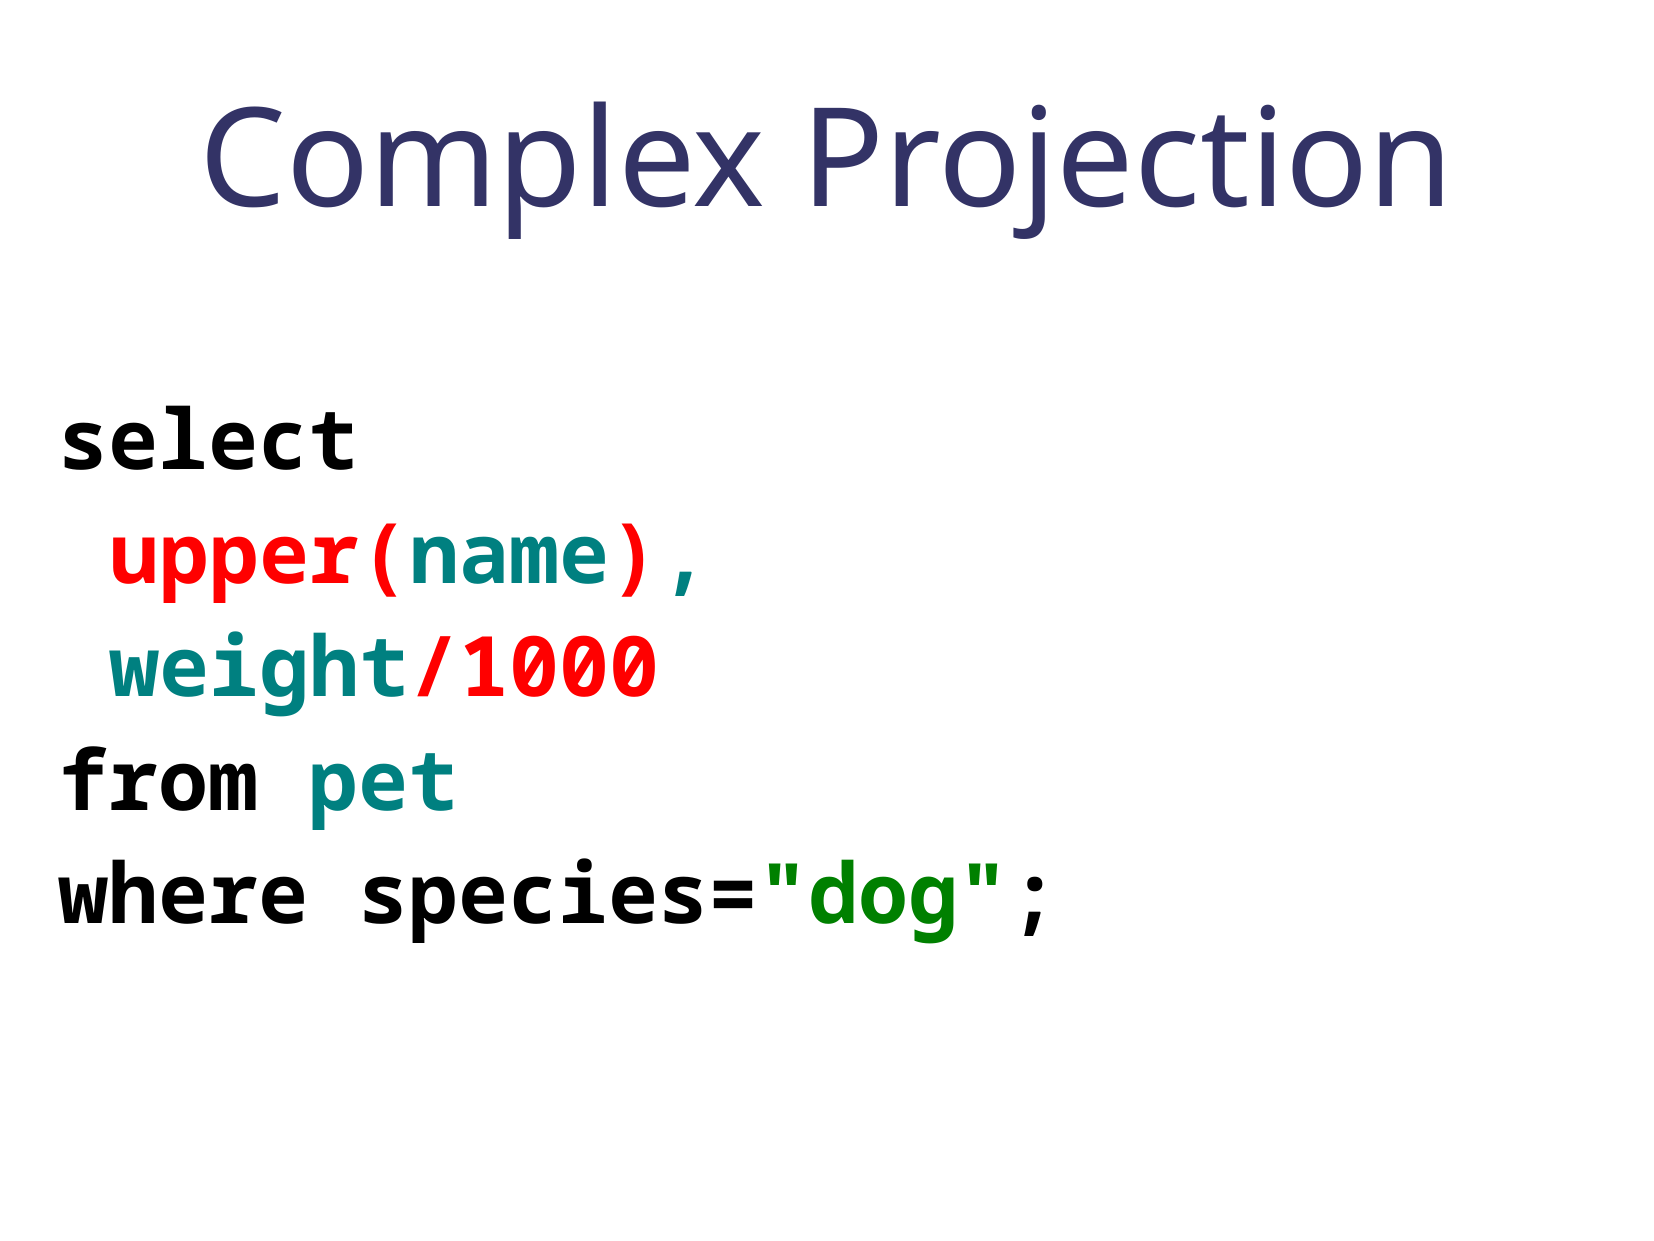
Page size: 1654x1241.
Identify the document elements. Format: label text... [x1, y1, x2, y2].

title Complex Projection [0, 56, 1654, 250]
text_box select upper(name), weight/1000 from pet where species="dog"; [59, 413, 1563, 916]
